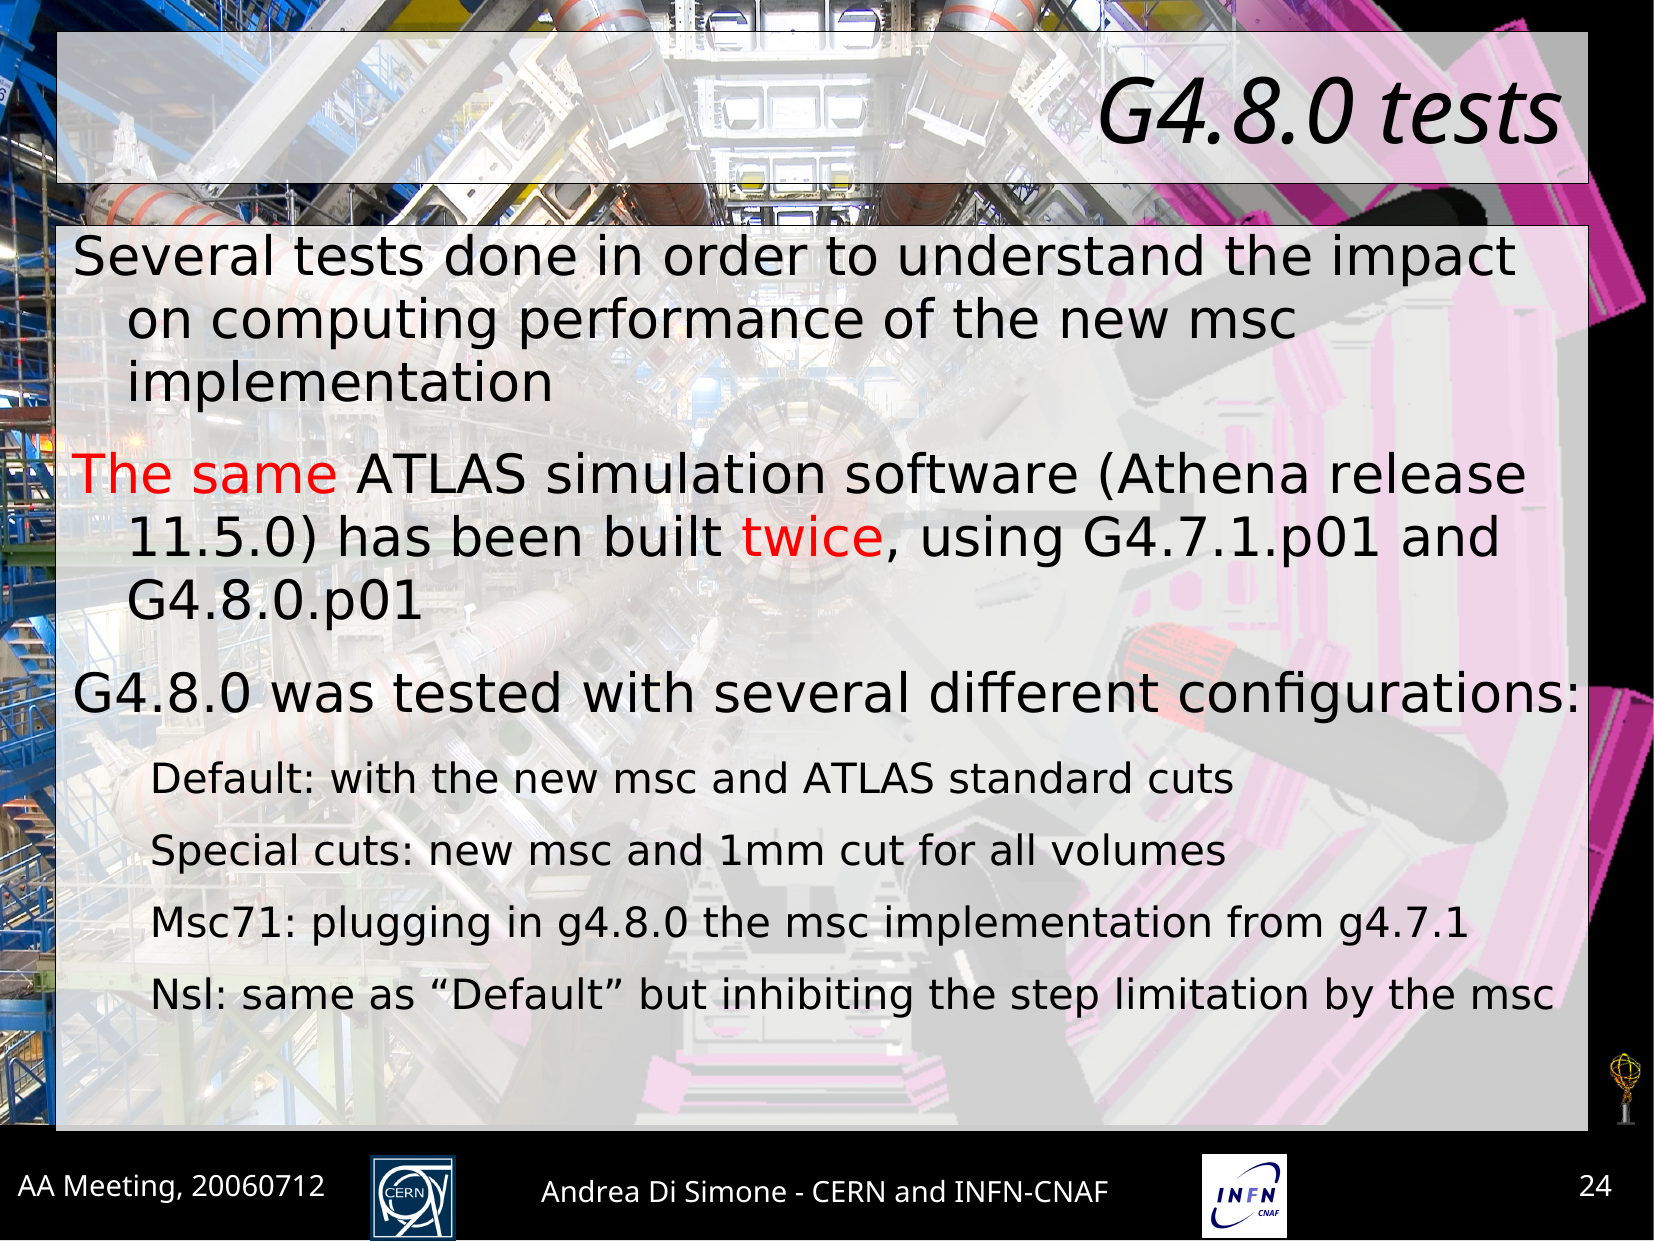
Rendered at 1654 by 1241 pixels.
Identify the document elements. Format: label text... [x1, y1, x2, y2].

picture [0, 0, 1654, 1125]
title G4.8.0 tests [56, 31, 1589, 184]
picture [370, 1155, 456, 1241]
list Several tests done in order to understand the impact on computing performance of the new msc implementation The same ATLAS simulation software (Athena release 11.5.0) has been built twice, using G4.7.1.p01 and G4.8.0.p01 G4.8.0 was tested with several different configurations: Default: with the new msc and ATLAS standard cuts Special cuts: new msc and 1mm cut for all volumes Msc71: plugging in g4.8.0 the msc implementation from g4.7.1 Nsl: same as “Default” but inhibiting the step limitation by the msc [55, 225, 1589, 1132]
picture [1202, 1154, 1287, 1238]
